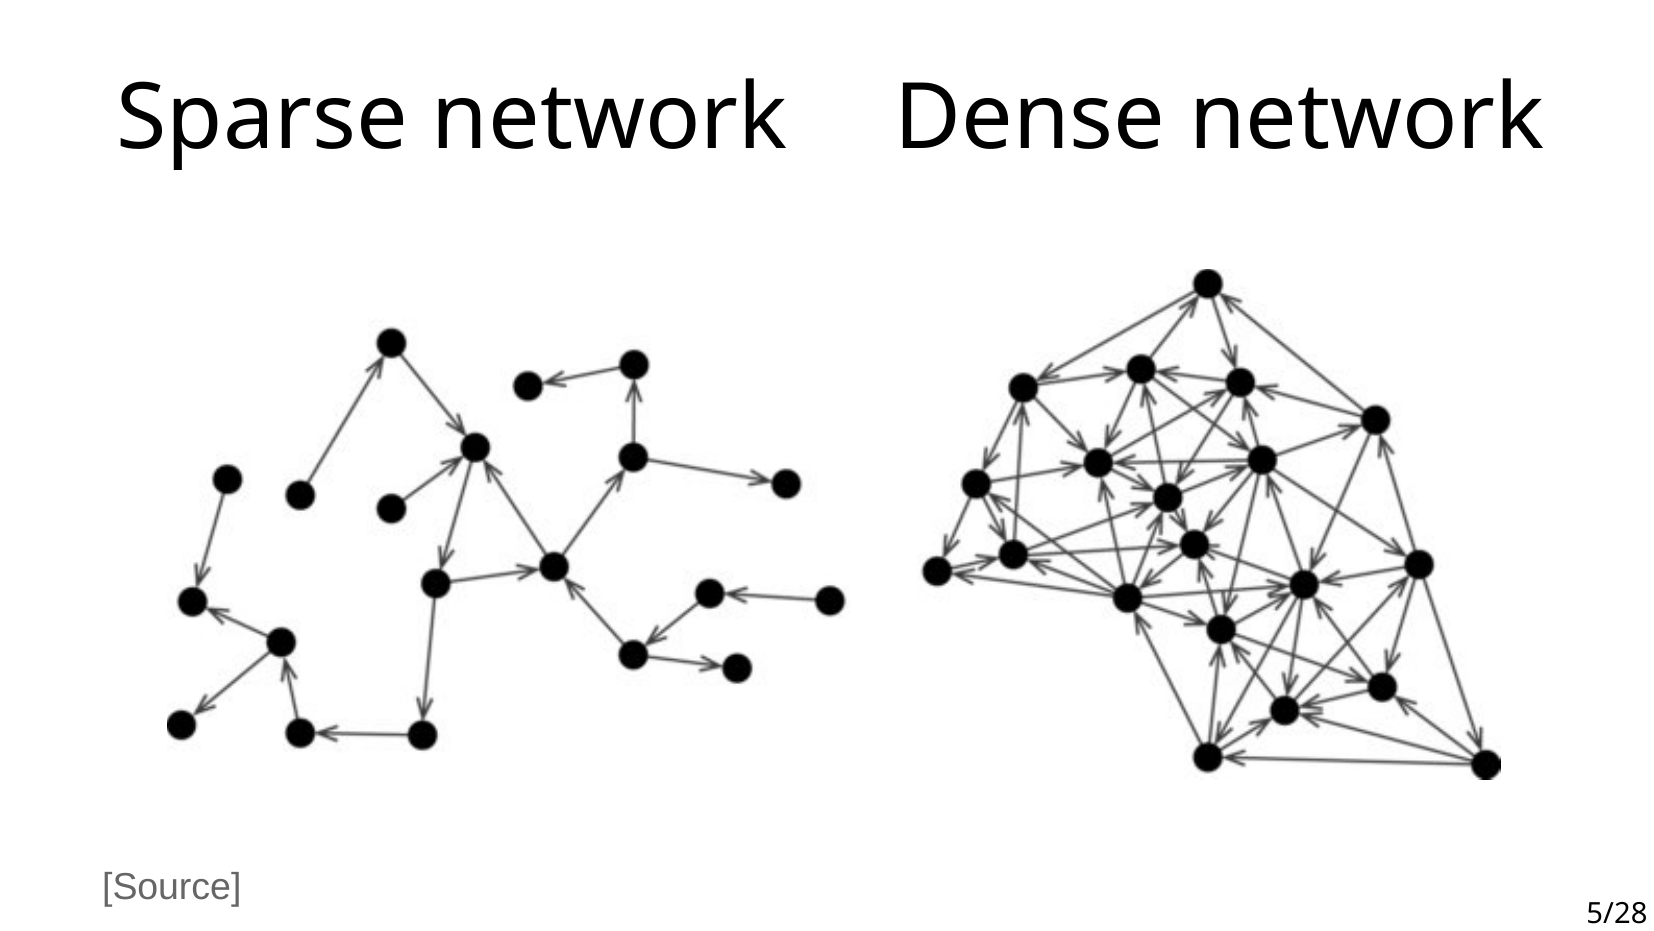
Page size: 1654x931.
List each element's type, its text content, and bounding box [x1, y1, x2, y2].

picture [167, 269, 1501, 781]
text_box [Source] [87, 858, 523, 916]
title Dense network [856, 1, 1584, 226]
title Sparse network [88, 1, 816, 226]
